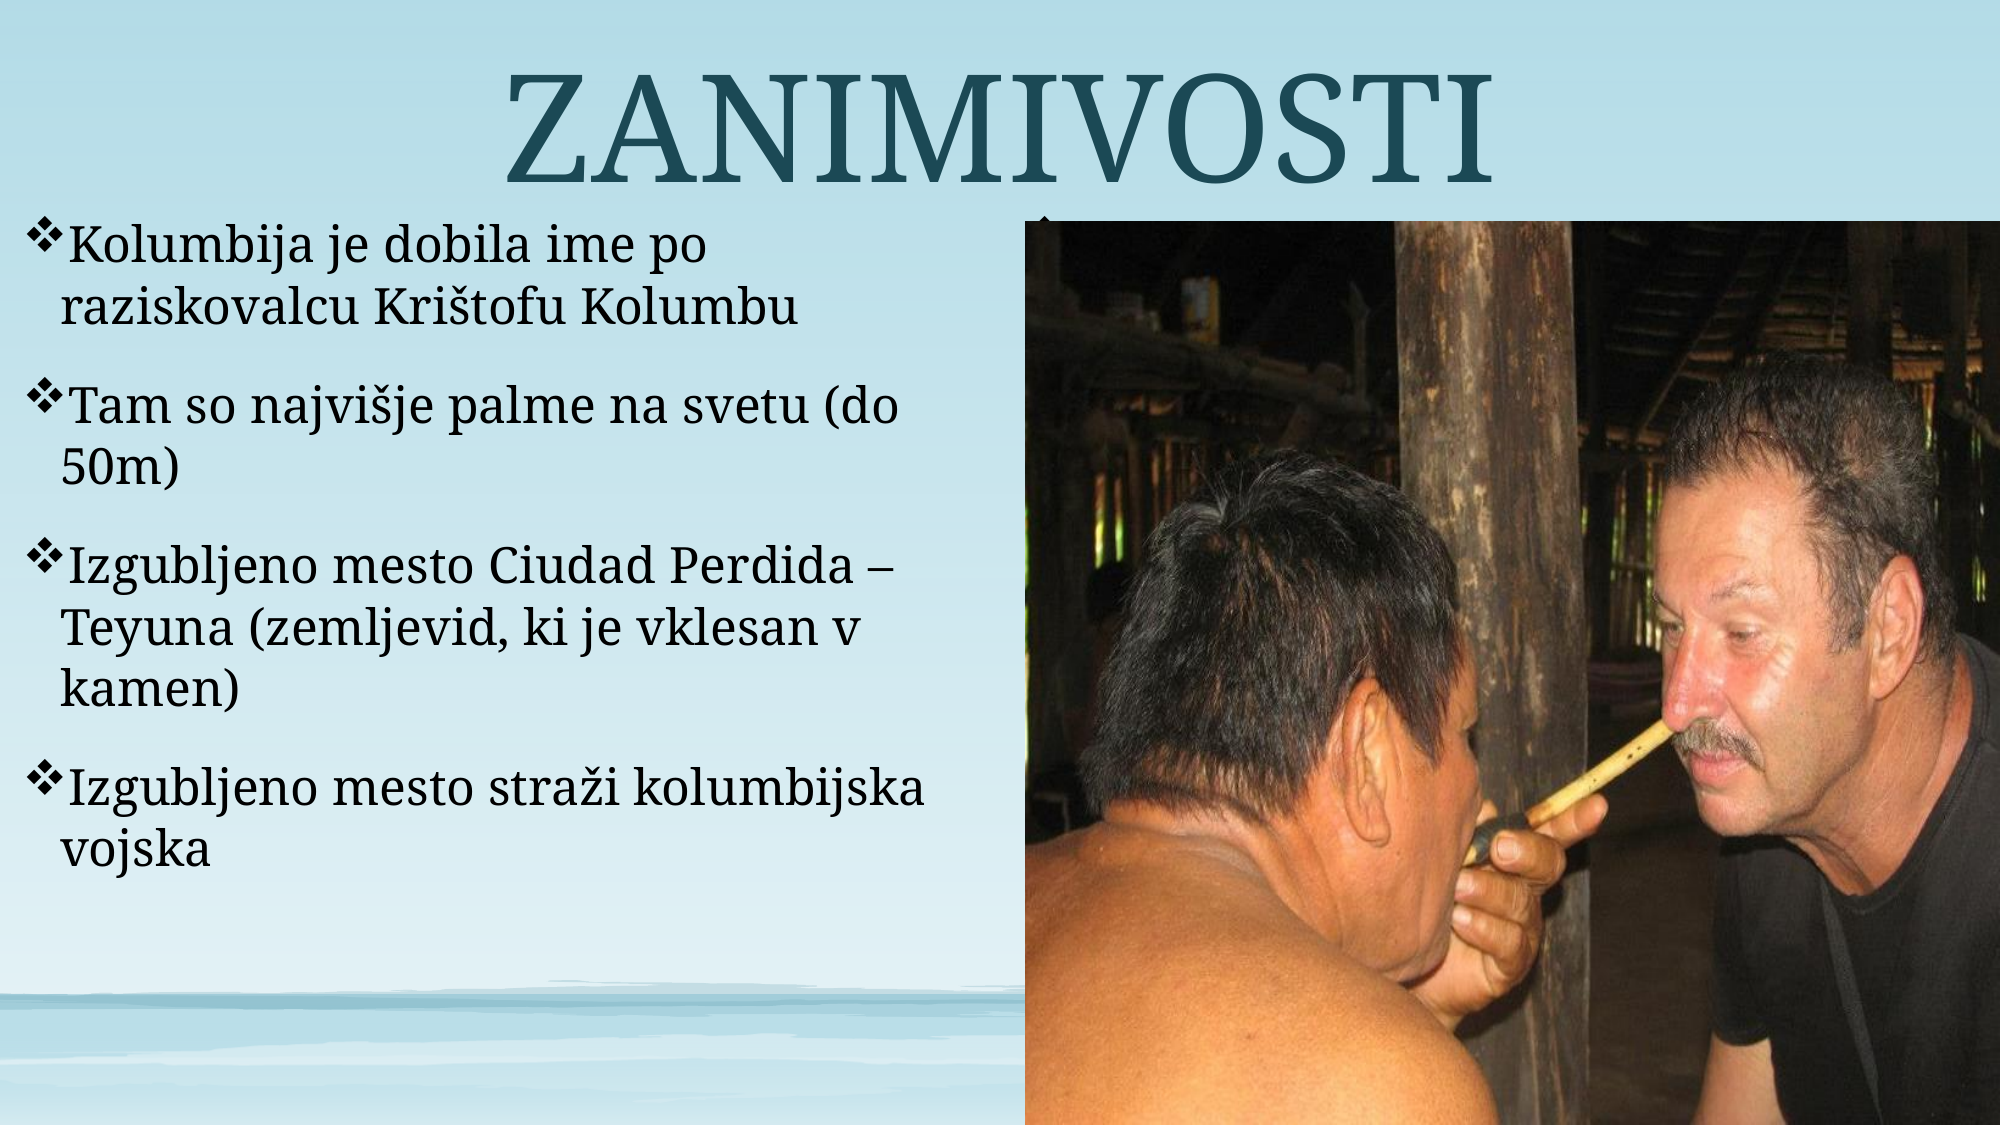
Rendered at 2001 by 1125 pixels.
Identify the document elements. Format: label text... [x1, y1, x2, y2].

title ZANIMIVOSTI [219, 43, 1780, 206]
picture [0, 221, 2000, 1125]
table_header Kolumbija je dobila ime po raziskovalcu Krištofu Kolumbu Tam so najvišje palme na svetu (do 50m) Izgubljeno mesto Ciudad Perdida – Teyuna (zemljevid, ki je vklesan v kamen) Izgubljeno mesto straži kolumbijska vojska [0, 206, 1000, 887]
table_header V mestu Cartagena so hiše poslikane V Amazonki (v jezeru) prebivajo sladkovodni delfini (roza barve) Domorodci si privoščijo skupinsko kajenje tobaka [1000, 206, 2000, 887]
